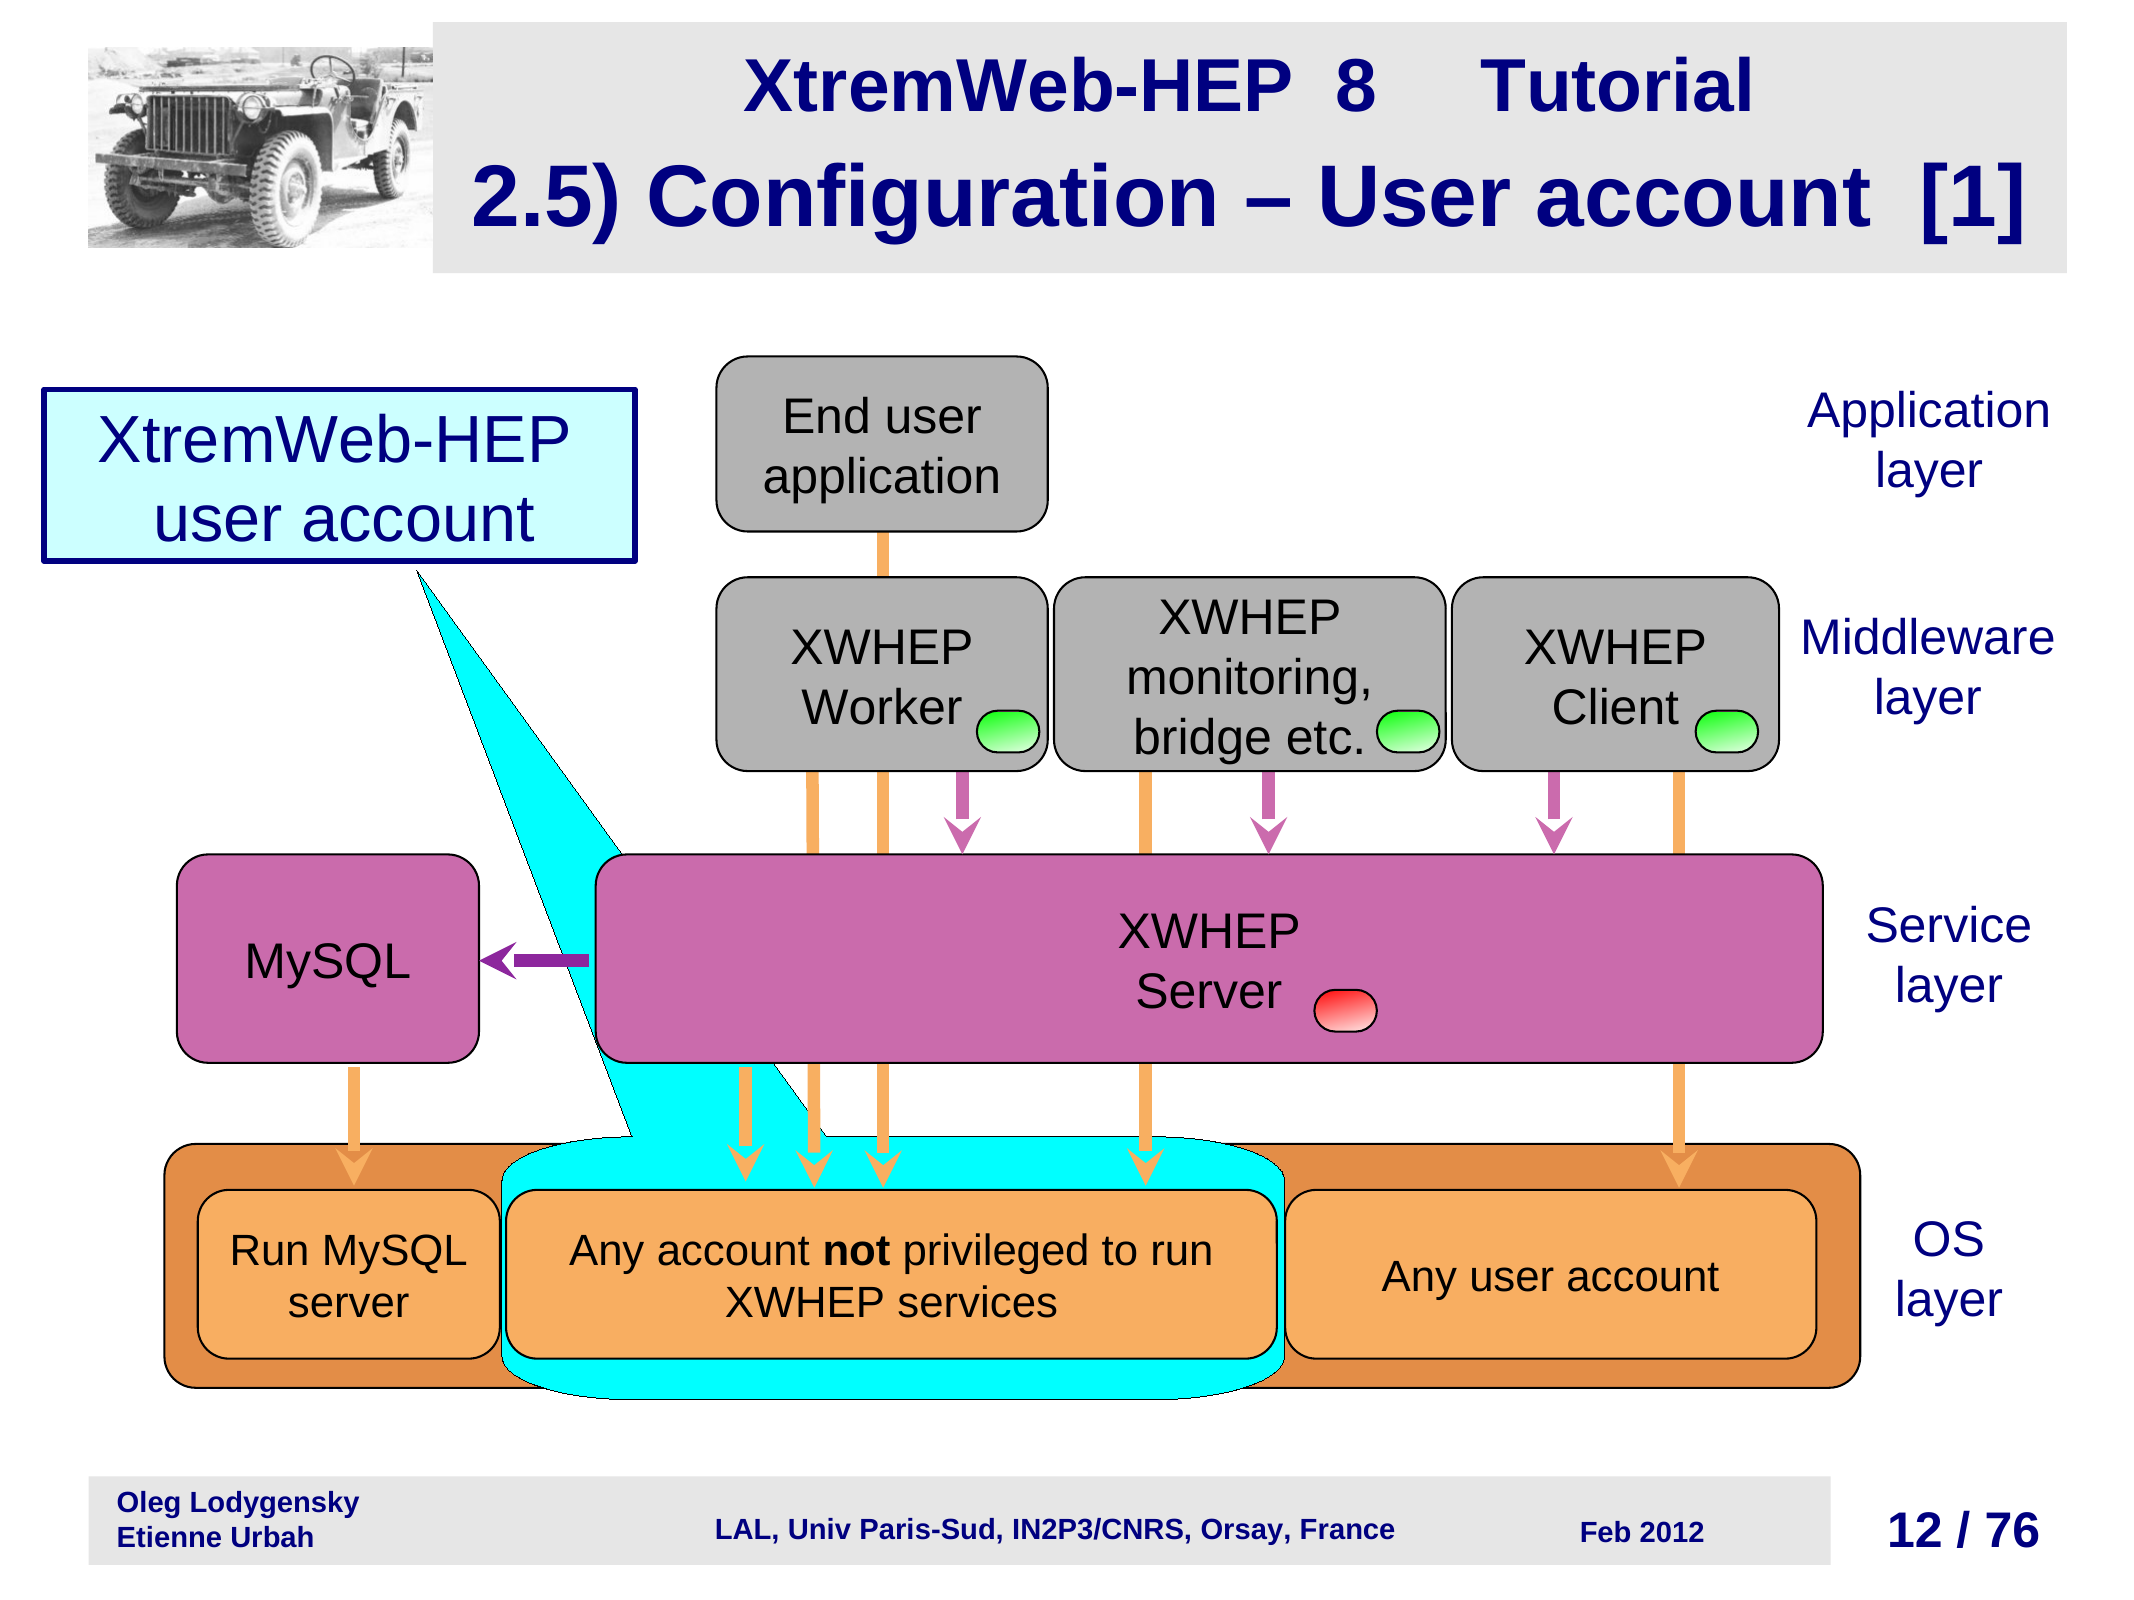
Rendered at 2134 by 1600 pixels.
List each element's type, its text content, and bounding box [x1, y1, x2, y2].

text_box OS layer [1885, 1206, 2013, 1327]
text_box XWHEP Worker [716, 577, 1048, 772]
text_box [1695, 710, 1759, 753]
text_box Service layer [1856, 891, 2042, 1013]
text_box XWHEP Server [595, 854, 1823, 1063]
text_box [1314, 989, 1377, 1032]
text_box Application layer [1776, 377, 2083, 509]
text_box Middleware layer [1779, 604, 2082, 737]
text_box MySQL [176, 854, 479, 1063]
text_box End user application [716, 356, 1048, 532]
text_box [976, 710, 1040, 753]
text_box XWHEP monitoring, bridge etc. [1054, 577, 1446, 772]
text_box [1376, 710, 1440, 753]
text_box Any user account [1285, 1189, 1817, 1359]
text_box Run MySQL server [197, 1189, 500, 1359]
title 2.5) Configuration – User account [1] [442, 118, 2067, 266]
text_box XWHEP Client [1451, 577, 1780, 772]
picture [88, 47, 433, 248]
text_box [164, 570, 1861, 1400]
text_box Any account not privileged to run XWHEP services [506, 1189, 1277, 1359]
text_box XtremWeb-HEP user account [44, 389, 635, 561]
